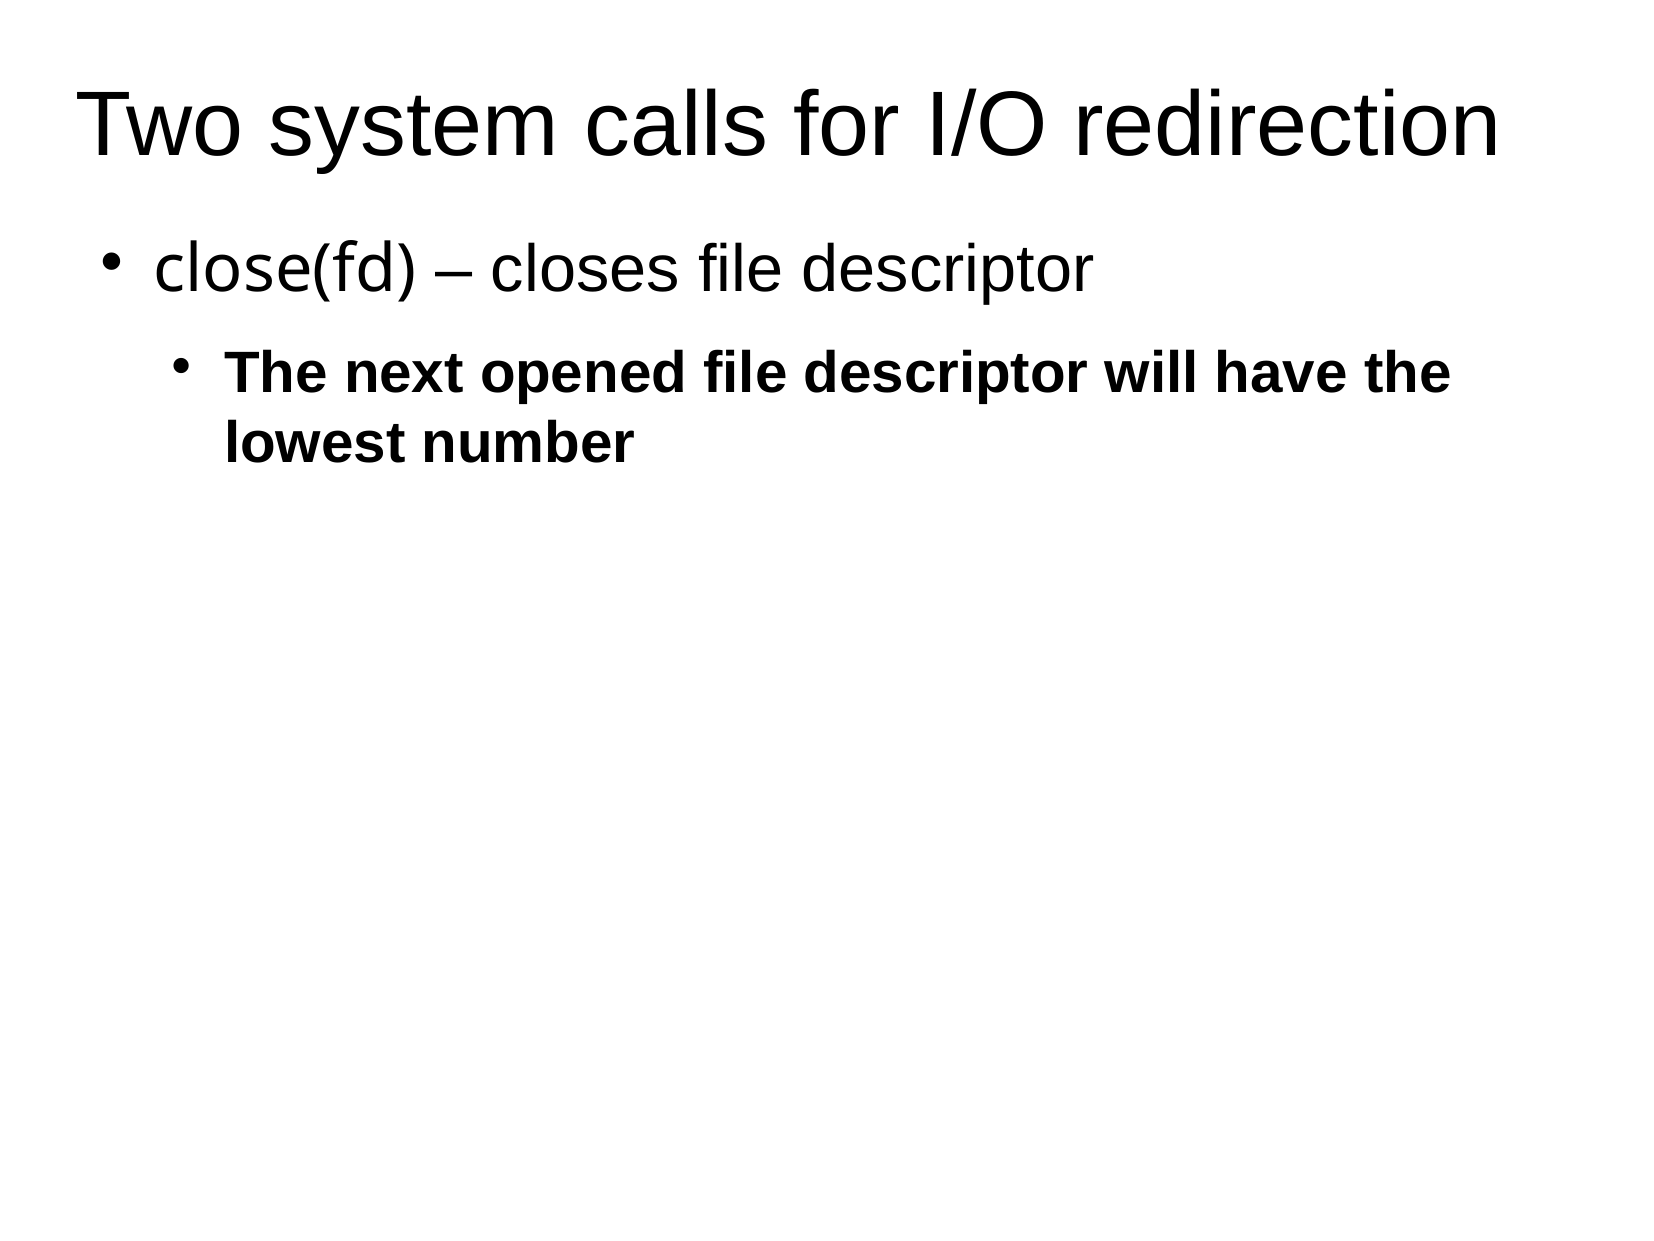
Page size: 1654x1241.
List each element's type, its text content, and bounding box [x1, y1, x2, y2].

list close(fd) – closes file descriptor The next opened file descriptor will have the lowest number [82, 225, 1571, 1163]
title Two system calls for I/O redirection [75, 49, 1538, 188]
